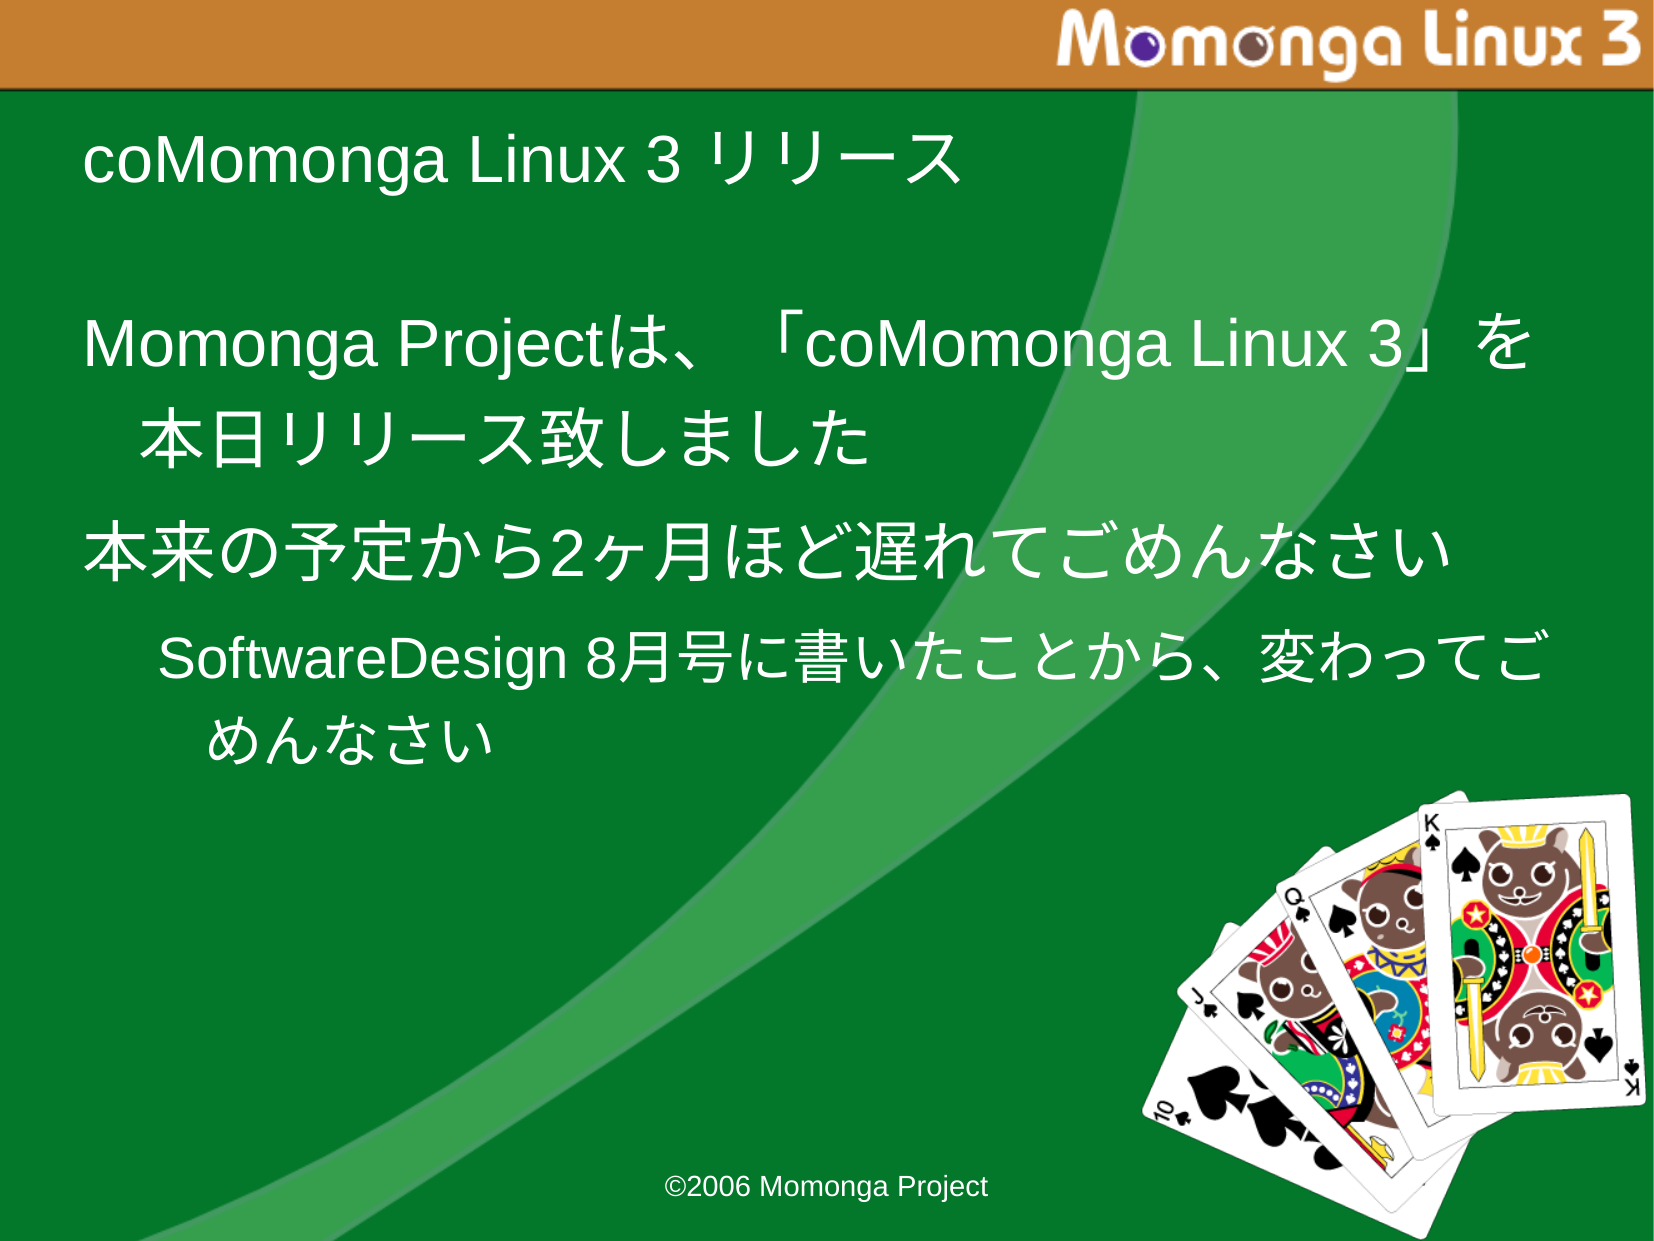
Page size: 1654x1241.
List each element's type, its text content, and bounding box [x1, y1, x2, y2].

picture [0, 0, 1654, 1241]
list Momonga Projectは、「coMomonga Linux 3」を本日リリース致しました 本来の予定から2ヶ月ほど遅れてごめんなさい SoftwareDesign 8月号に書いたことから、変わってごめんなさい [82, 289, 1571, 1094]
title coMomonga Linux 3 リリース [82, 56, 1571, 249]
